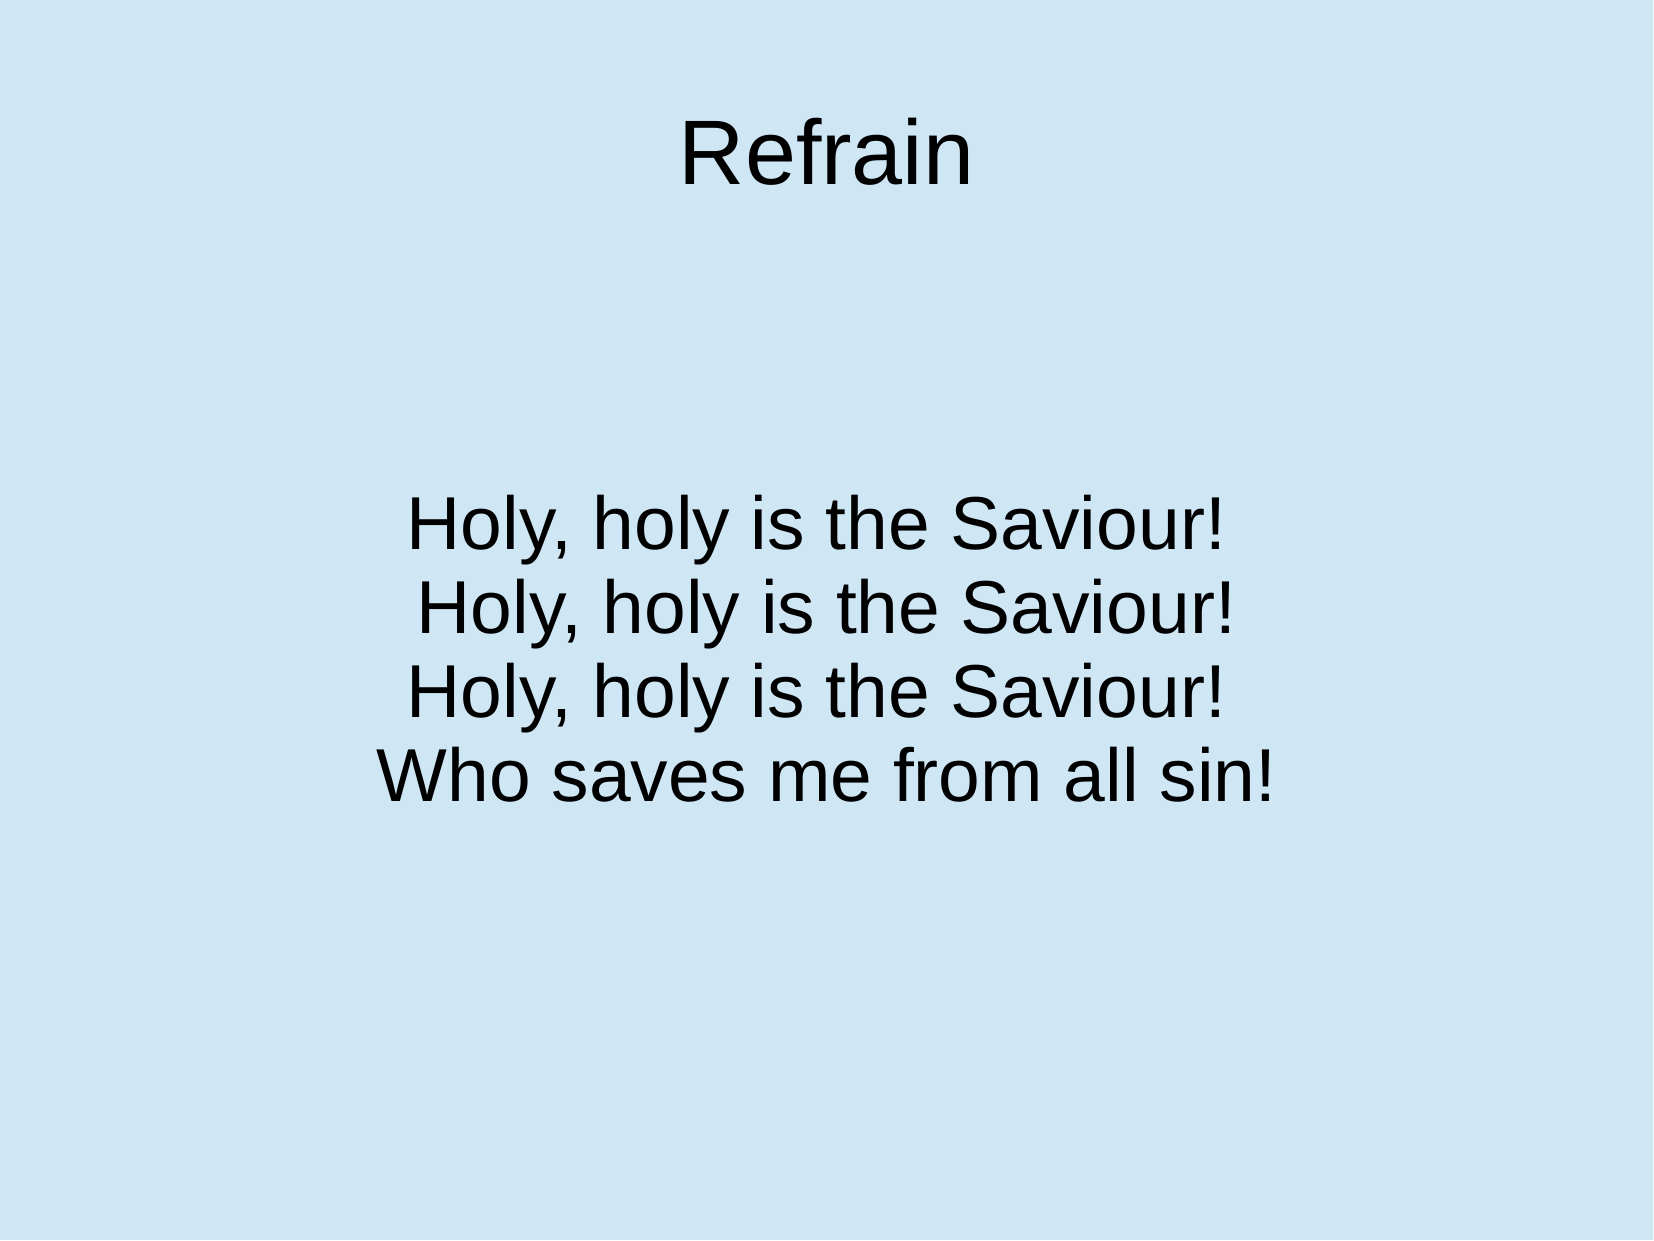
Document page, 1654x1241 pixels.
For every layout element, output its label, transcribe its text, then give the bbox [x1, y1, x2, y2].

title Refrain [82, 49, 1571, 257]
subtitle Holy, holy is the Saviour! Holy, holy is the Saviour! Holy, holy is the Saviour! Who saves me from all sin! [82, 290, 1571, 1010]
